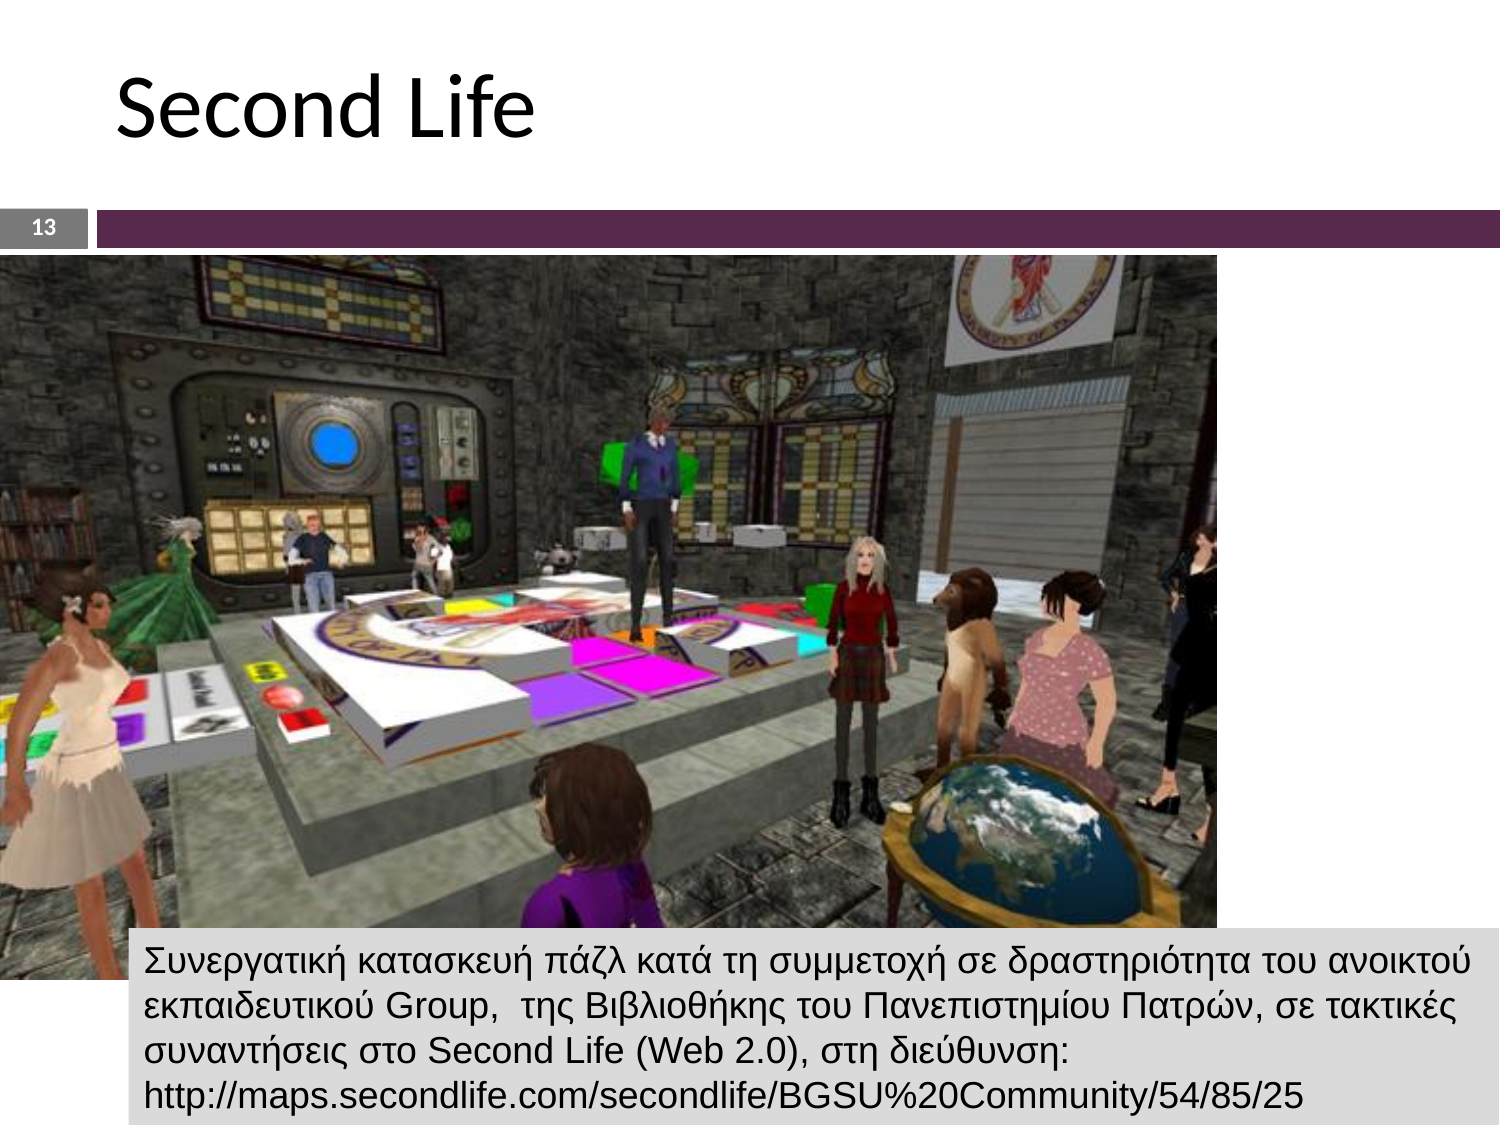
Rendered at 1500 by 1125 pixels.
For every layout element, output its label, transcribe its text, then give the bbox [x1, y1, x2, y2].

title Second Life [100, 19, 1438, 182]
picture [0, 255, 1217, 980]
text_box 13 [0, 208, 88, 249]
text_box Συνεργατική κατασκευή πάζλ κατά τη συμμετοχή σε δραστηριότητα του ανοικτού εκπαιδευτικού Group, της Βιβλιοθήκης του Πανεπιστημίου Πατρών, σε τακτικές συναντήσεις στο Second Life (Web 2.0), στη διεύθυνση: http://maps.secondlife.com/secondlife/BGSU%20Community/54/85/25 [128, 928, 1499, 1125]
